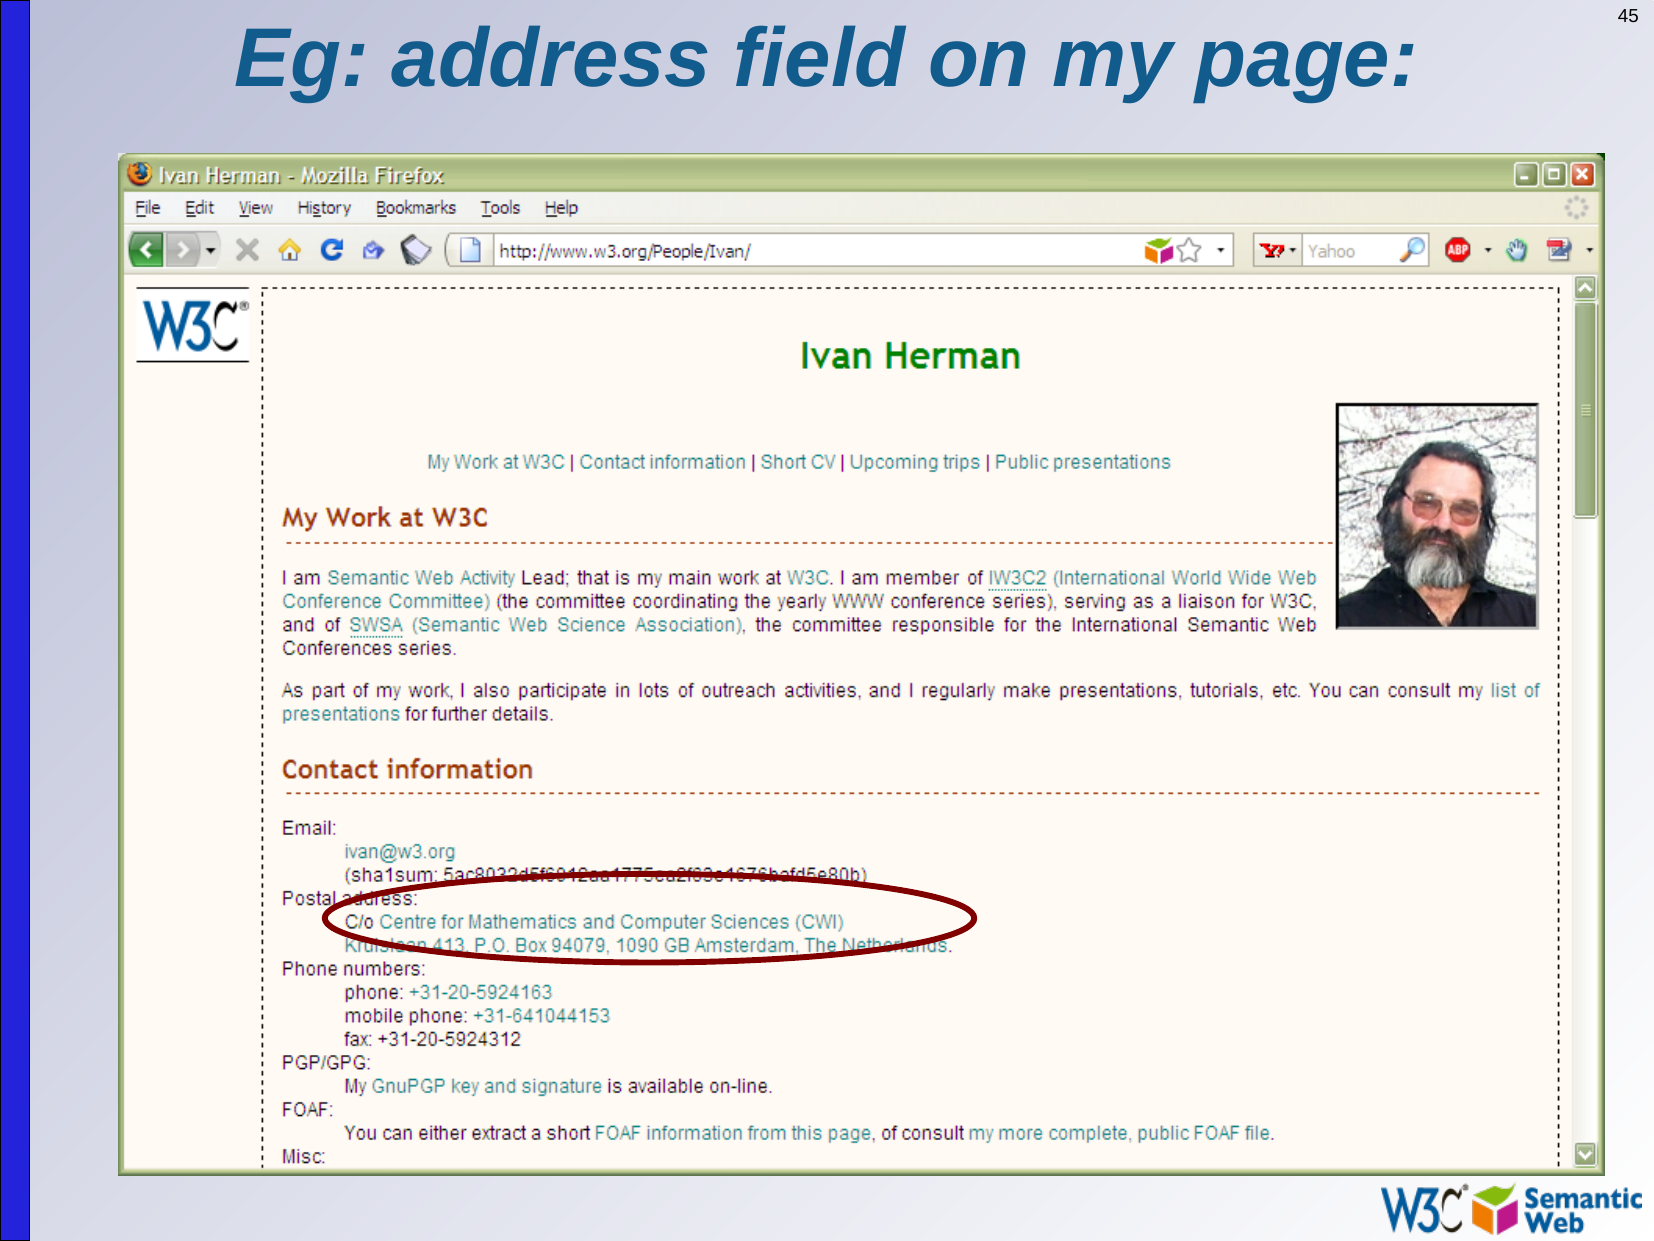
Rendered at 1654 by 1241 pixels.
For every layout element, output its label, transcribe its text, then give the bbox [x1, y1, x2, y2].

title Eg: address field on my page: [0, 0, 1654, 119]
picture [1381, 1181, 1642, 1235]
picture [118, 153, 1605, 1176]
